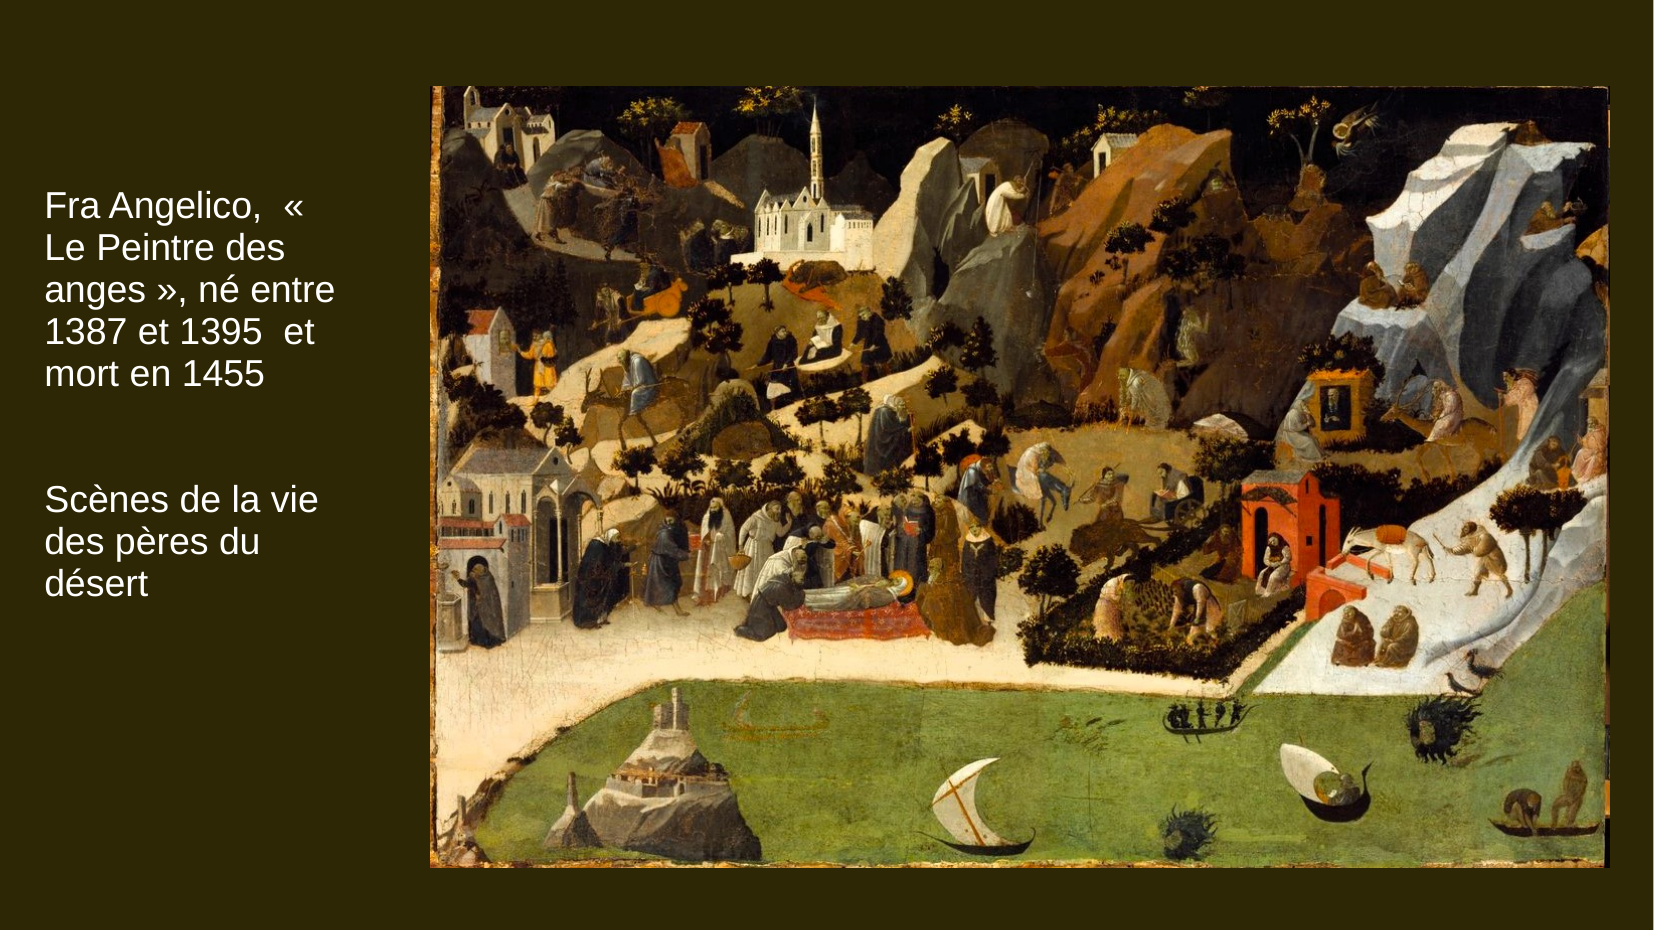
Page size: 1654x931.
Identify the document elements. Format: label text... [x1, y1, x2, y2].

picture [430, 86, 1610, 868]
text_box Fra Angelico, « Le Peintre des anges », né entre 1387 et 1395 et mort en 1455 Scènes de la vie des pères du désert [29, 177, 355, 780]
